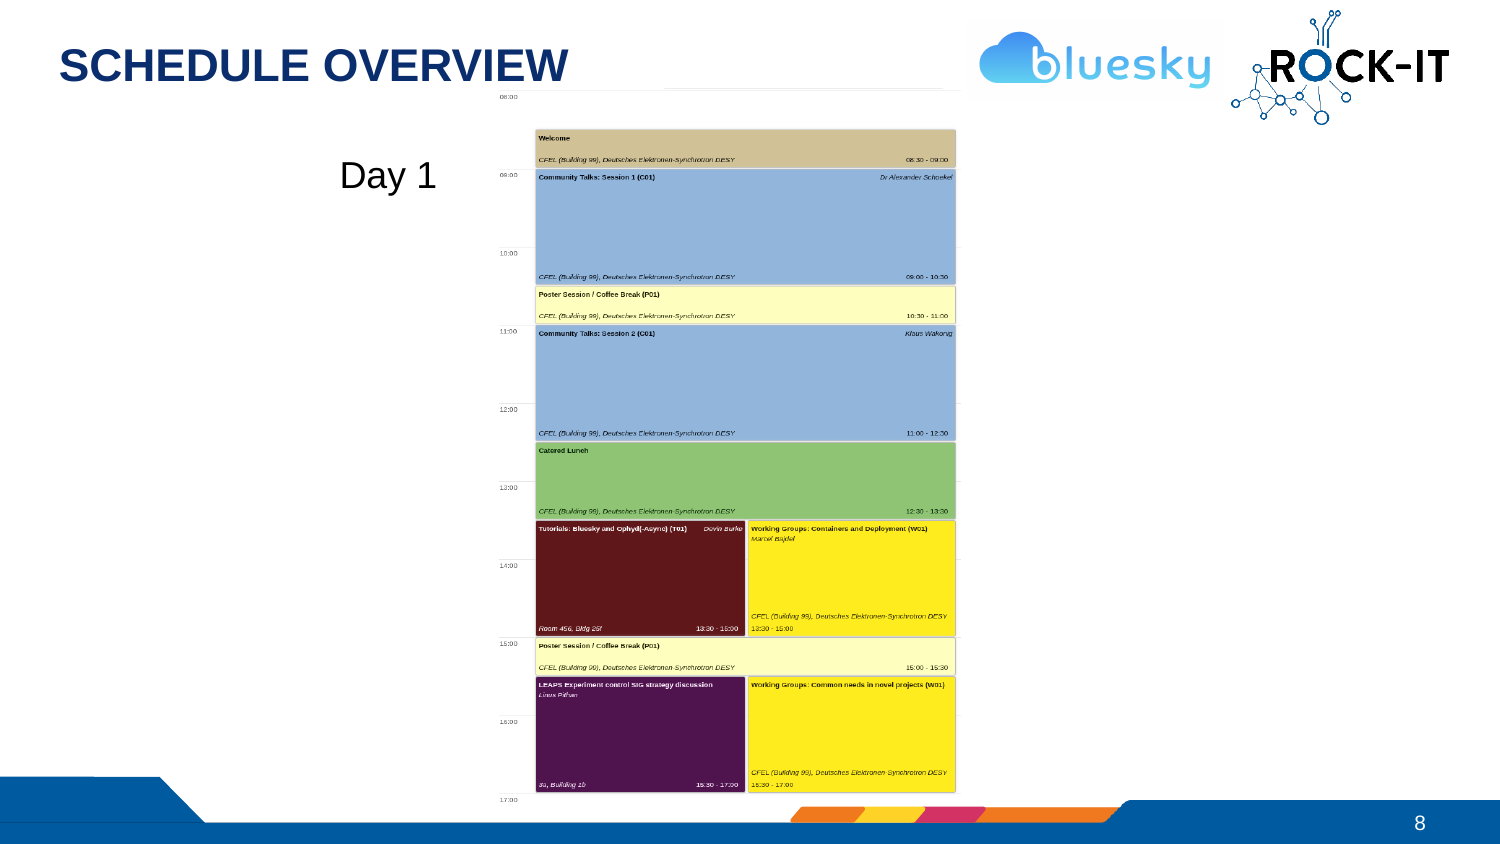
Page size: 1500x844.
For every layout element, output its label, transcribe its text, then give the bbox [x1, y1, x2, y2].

picture [0, 19, 1500, 844]
text_box Day 1 [324, 147, 453, 205]
picture [1231, 10, 1449, 125]
title Schedule Overview [59, 36, 945, 97]
